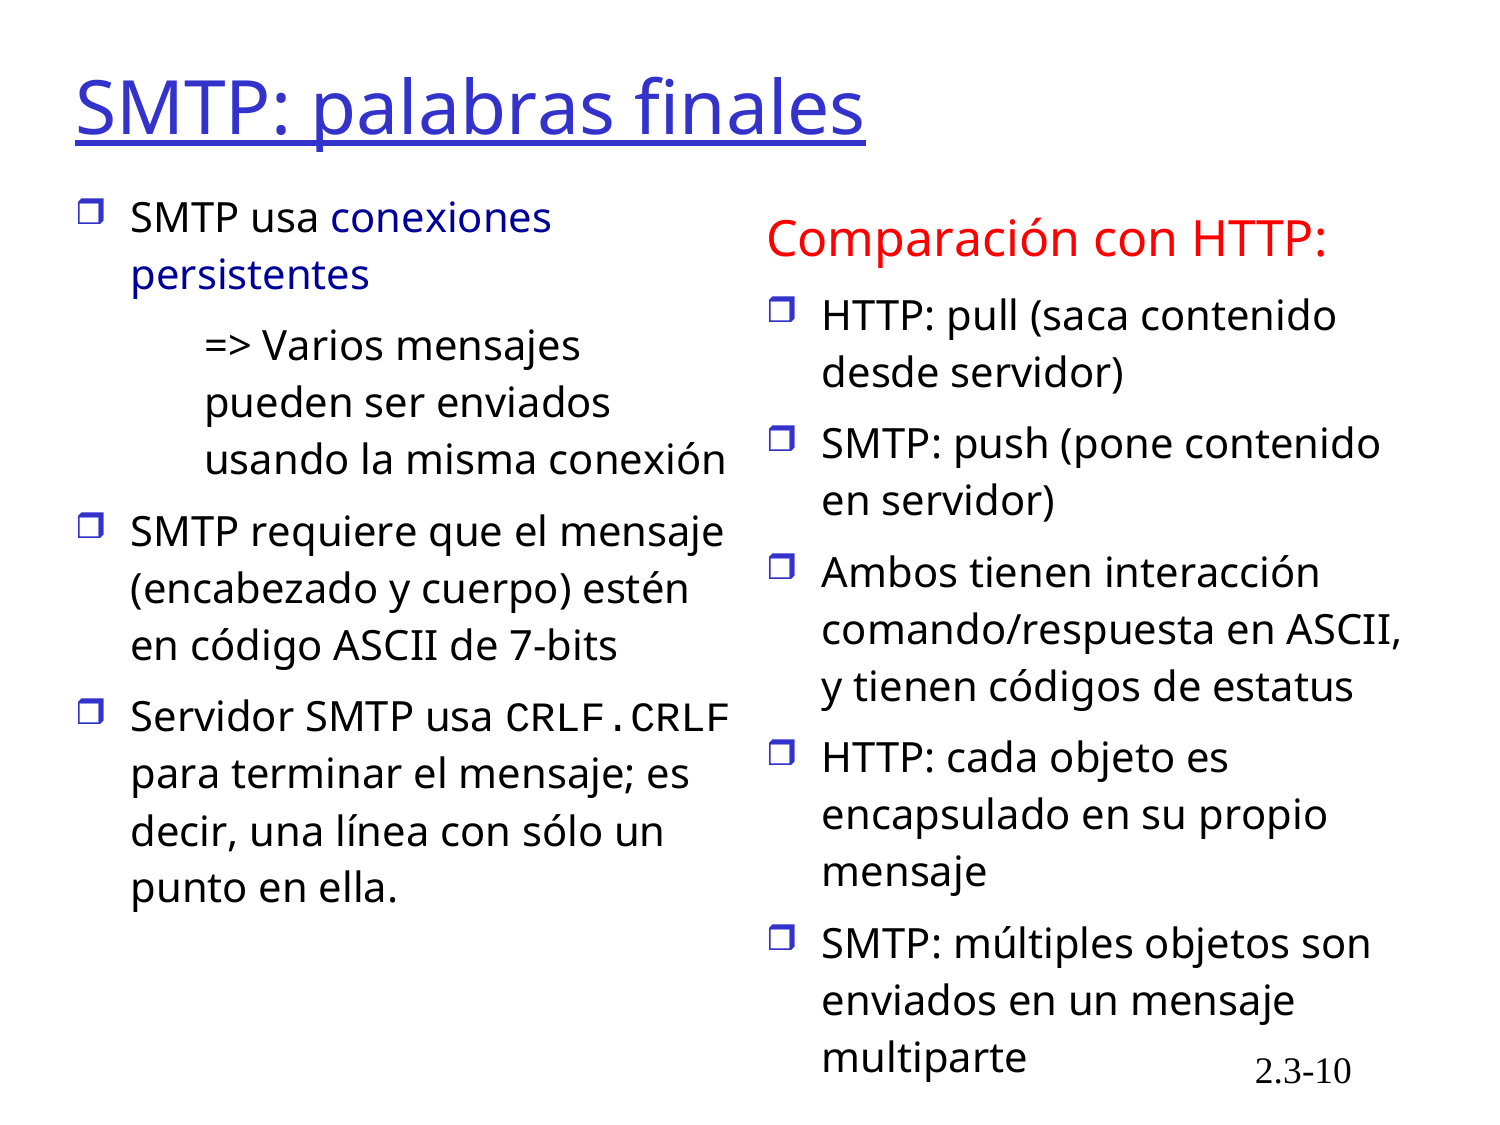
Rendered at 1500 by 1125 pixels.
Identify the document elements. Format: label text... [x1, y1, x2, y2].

title SMTP: palabras finales [75, 23, 1426, 188]
list Comparación con HTTP: HTTP: pull (saca contenido desde servidor)‏ SMTP: push (pone contenido en servidor)‏ Ambos tienen interacción comando/respuesta en ASCII, y tienen códigos de estatus HTTP: cada objeto es encapsulado en su propio mensaje SMTP: múltiples objetos son enviados en un mensaje multiparte [766, 202, 1426, 1021]
list SMTP usa conexiones persistentes => Varios mensajes pueden ser enviados usando la misma conexión SMTP requiere que el mensaje (encabezado y cuerpo) estén en código ASCII de 7-bits Servidor SMTP usa CRLF.CRLF para terminar el mensaje; es decir, una línea con sólo un punto en ella. [75, 187, 734, 1003]
